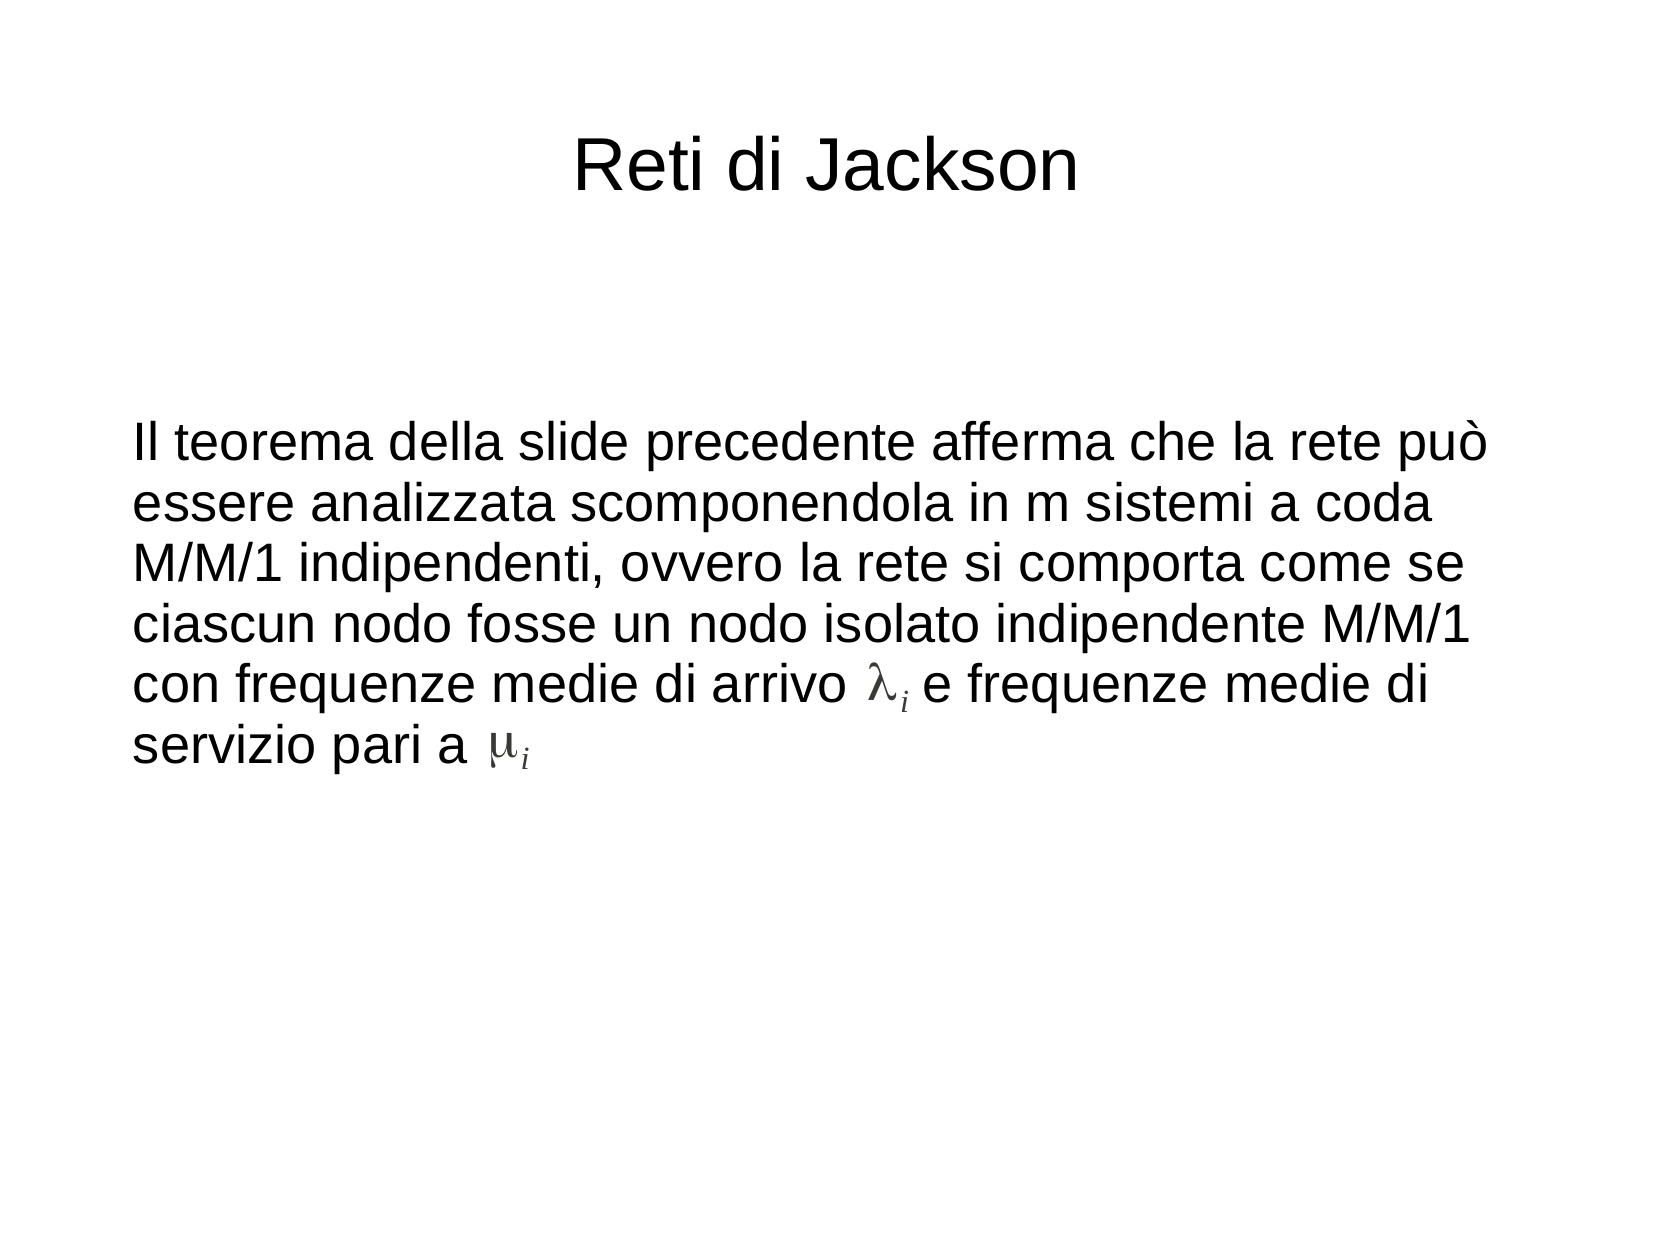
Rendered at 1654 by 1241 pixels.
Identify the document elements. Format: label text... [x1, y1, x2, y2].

chart [481, 730, 538, 778]
title Reti di Jackson [82, 61, 1571, 269]
chart [859, 659, 916, 720]
text_box Il teorema della slide precedente afferma che la rete può essere analizzata scomponendola in m sistemi a coda M/M/1 indipendenti, ovvero la rete si comporta come se ciascun nodo fosse un nodo isolato indipendente M/M/1 con frequenze medie di arrivo e frequenze medie di servizio pari a [82, 404, 1591, 783]
